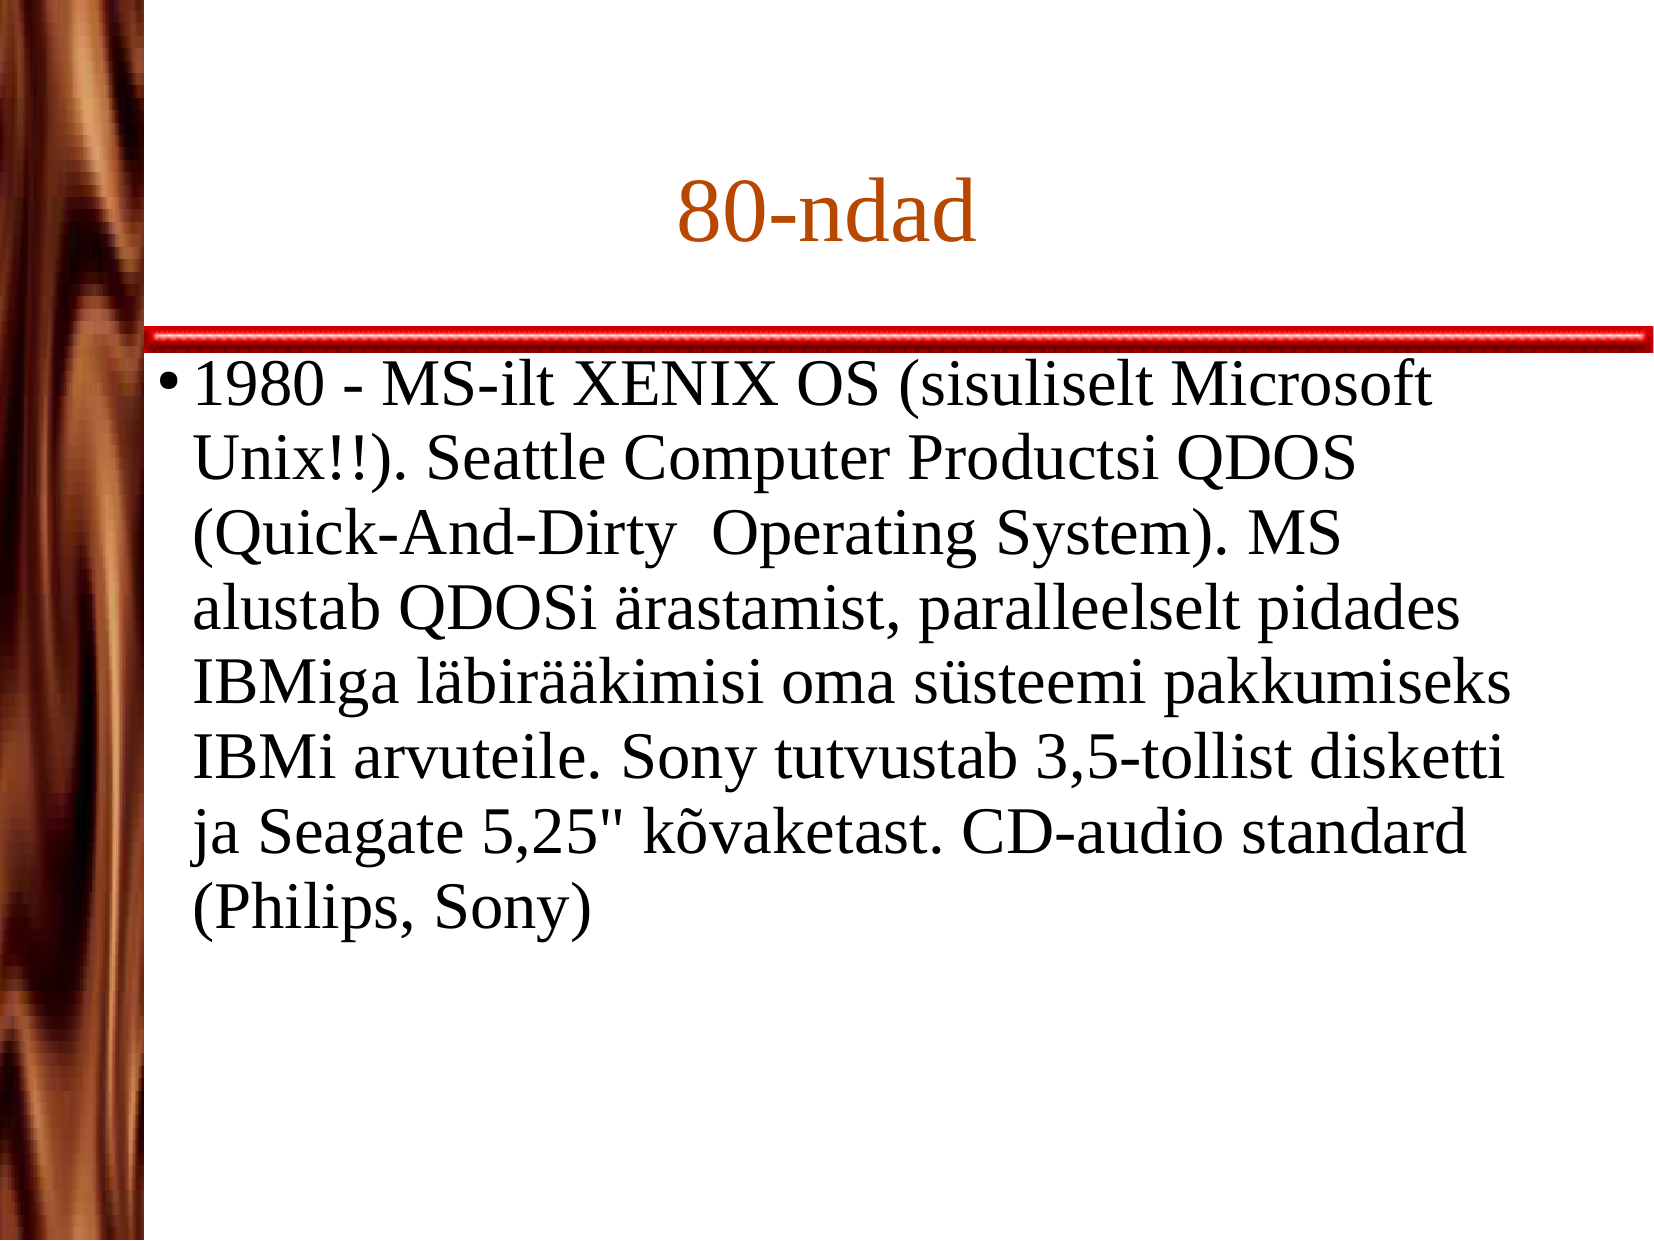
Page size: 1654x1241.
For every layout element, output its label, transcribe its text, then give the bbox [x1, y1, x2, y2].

picture [0, 0, 1654, 1240]
title 80-ndad [121, 100, 1533, 312]
list 1980 - MS-ilt XENIX OS (sisuliselt Microsoft Unix!!). Seattle Computer Productsi QDOS (Quick-And-Dirty Operating System). MS alustab QDOSi ärastamist, paralleelselt pidades IBMiga läbirääkimisi oma süsteemi pakkumiseks IBMi arvuteile. Sony tutvustab 3,5-tollist disketti ja Seagate 5,25" kõvaketast. CD-audio standard (Philips, Sony) [121, 344, 1533, 1126]
